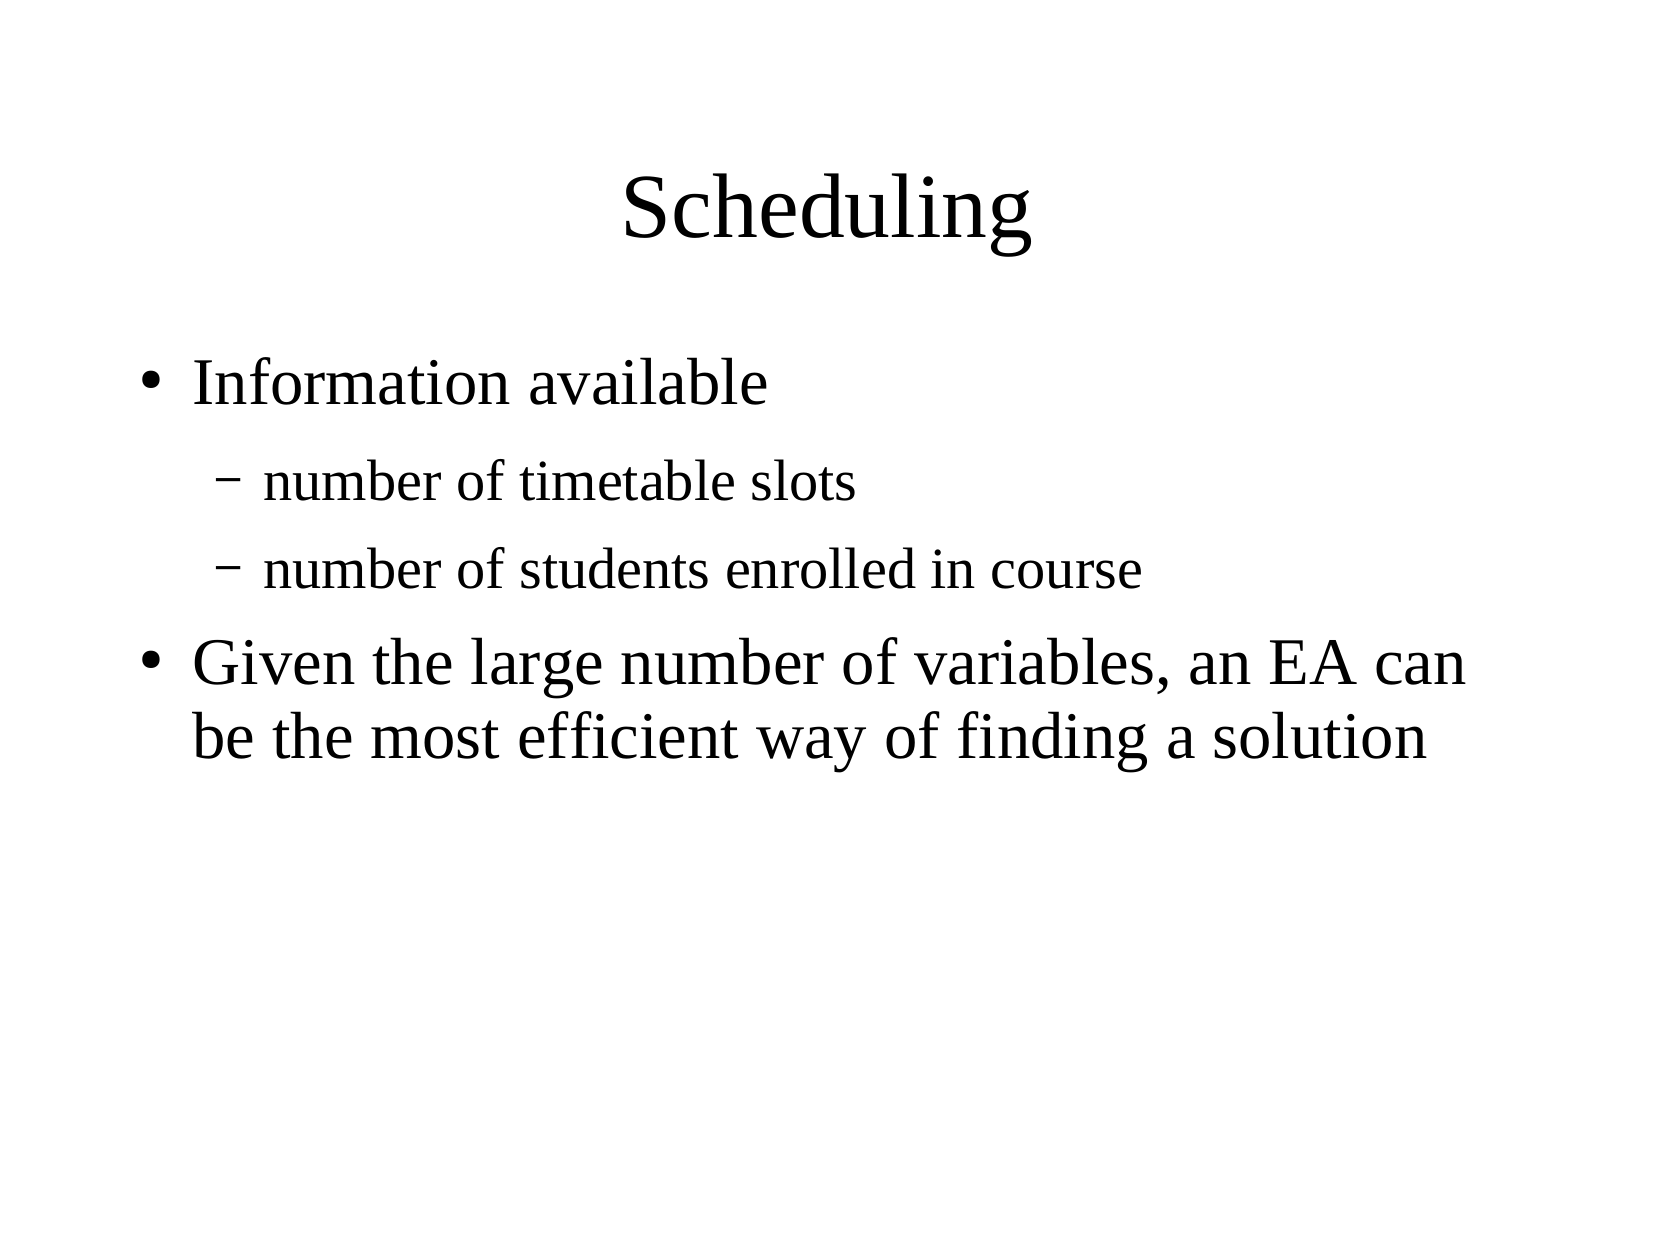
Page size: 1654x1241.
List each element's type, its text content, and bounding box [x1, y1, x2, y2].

title Scheduling [121, 102, 1534, 311]
list Information available number of timetable slots number of students enrolled in course Given the large number of variables, an EA can be the most efficient way of finding a solution [121, 344, 1534, 1127]
